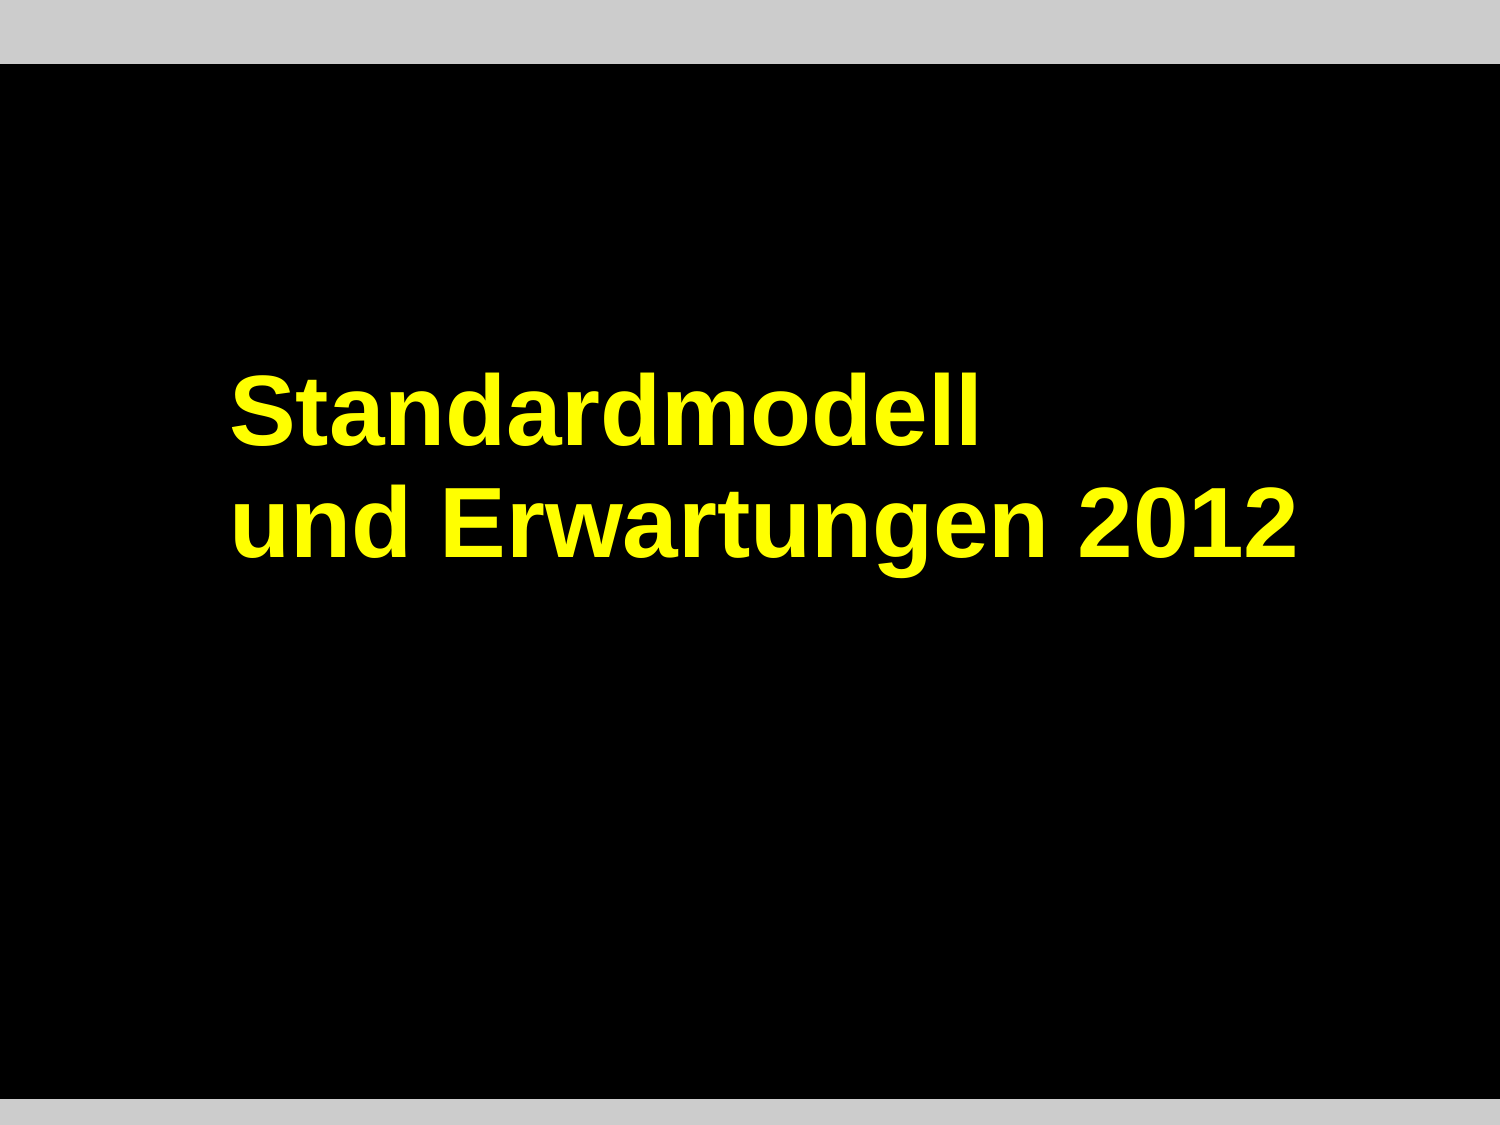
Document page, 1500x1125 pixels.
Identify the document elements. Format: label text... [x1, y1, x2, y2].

text_box Standardmodell und Erwartungen 2012 [214, 347, 1316, 586]
